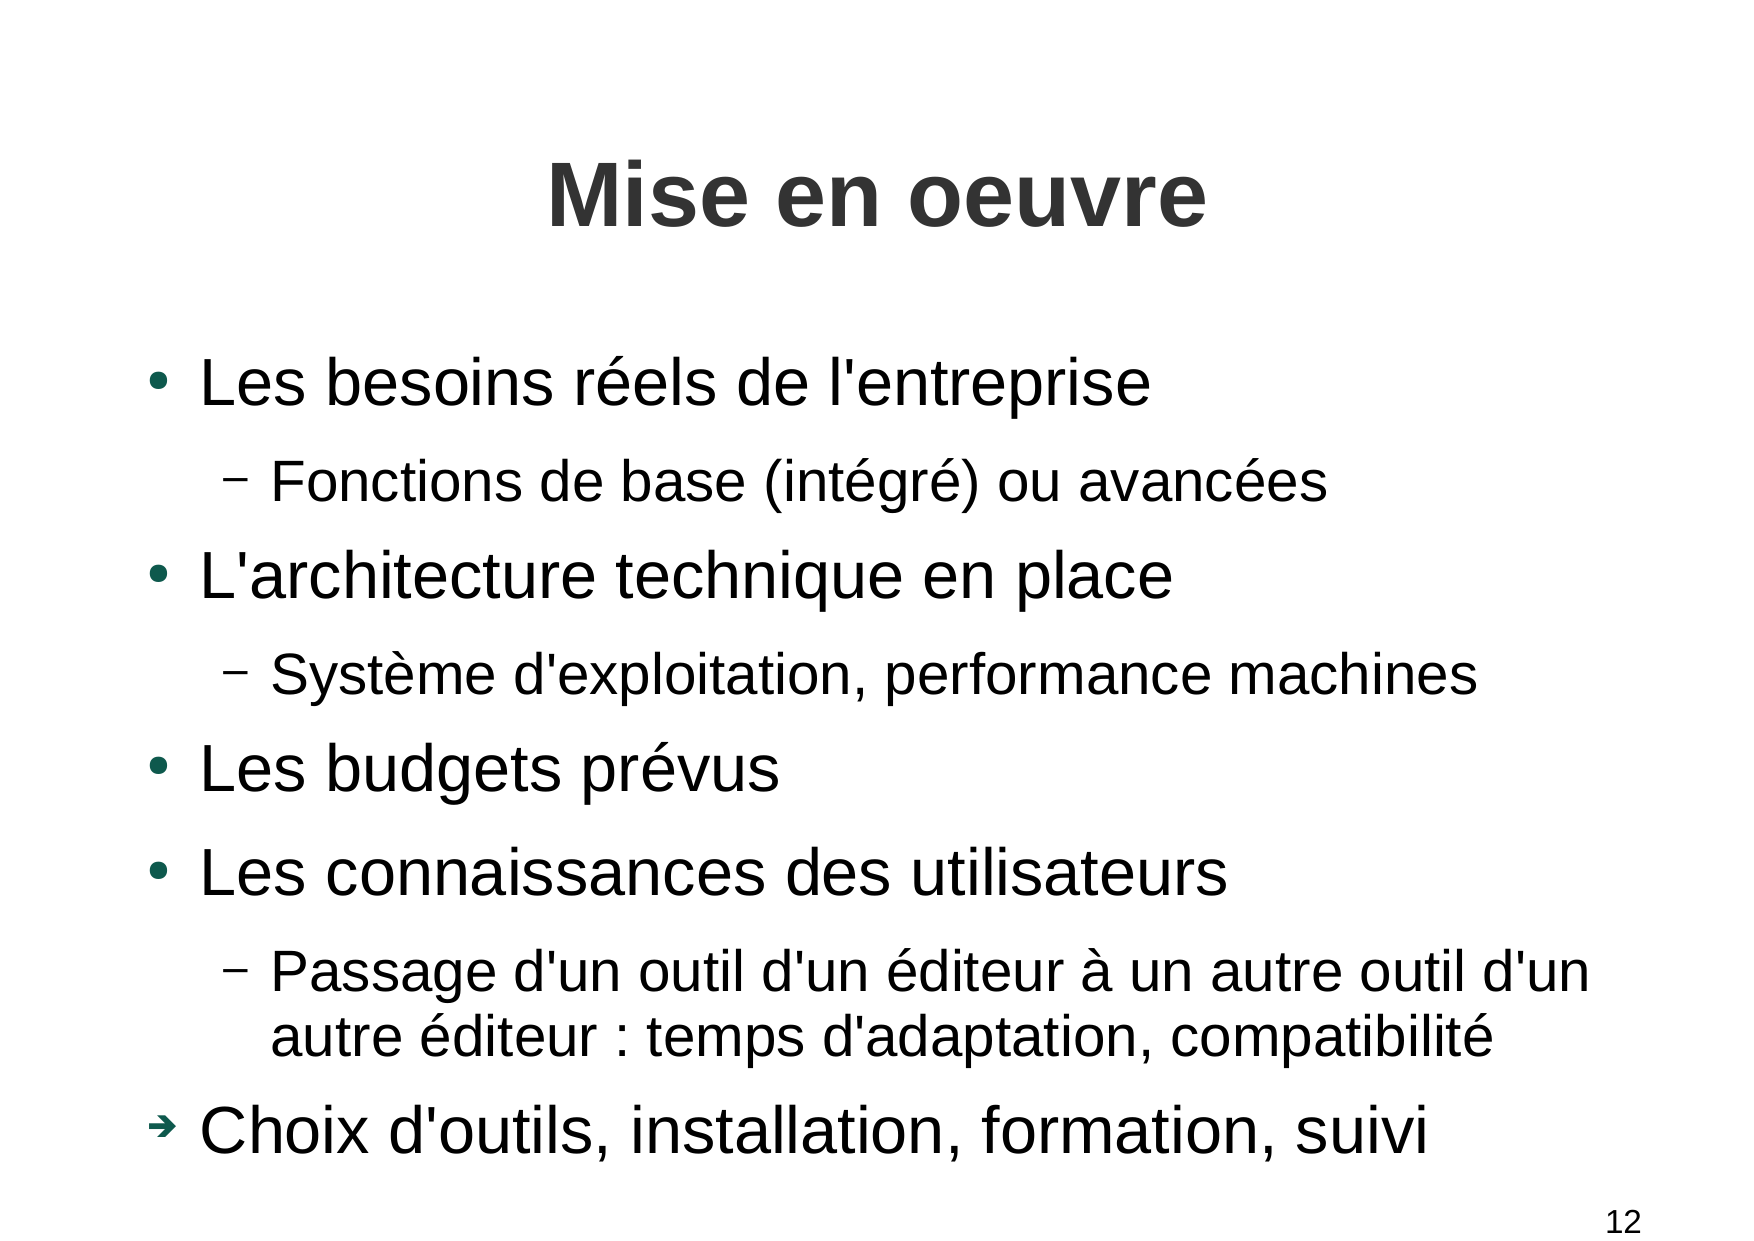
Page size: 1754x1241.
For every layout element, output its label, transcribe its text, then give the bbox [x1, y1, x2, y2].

title Mise en oeuvre [128, 91, 1627, 299]
list Les besoins réels de l'entreprise Fonctions de base (intégré) ou avancées L'architecture technique en place Système d'exploitation, performance machines Les budgets prévus Les connaissances des utilisateurs Passage d'un outil d'un éditeur à un autre outil d'un autre éditeur : temps d'adaptation, compatibilité Choix d'outils, installation, formation, suivi [128, 344, 1627, 1167]
